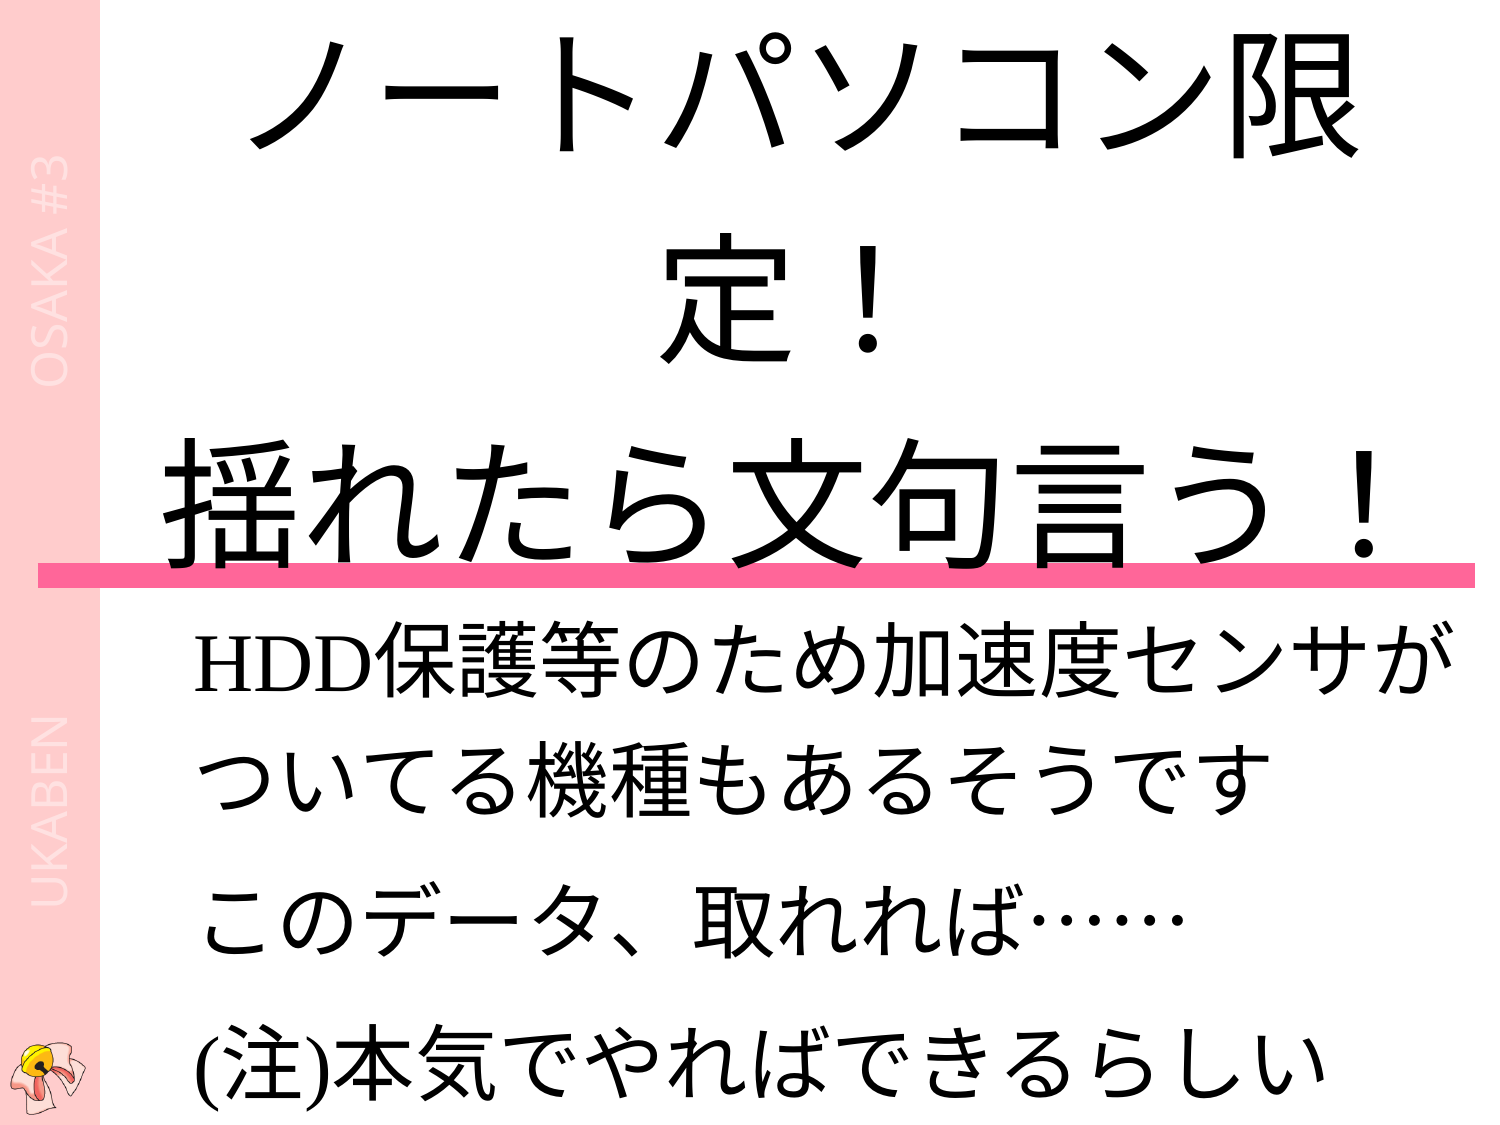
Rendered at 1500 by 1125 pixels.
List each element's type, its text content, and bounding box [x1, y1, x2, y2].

title ノートパソコン限定！ 揺れたら文句言う！ [118, 50, 1477, 532]
picture [10, 1042, 86, 1115]
subtitle HDD保護等のため加速度センサが ついてる機種もあるそうです このデータ、取れれば…… (注)本気でやればできるらしい [118, 620, 1477, 1093]
